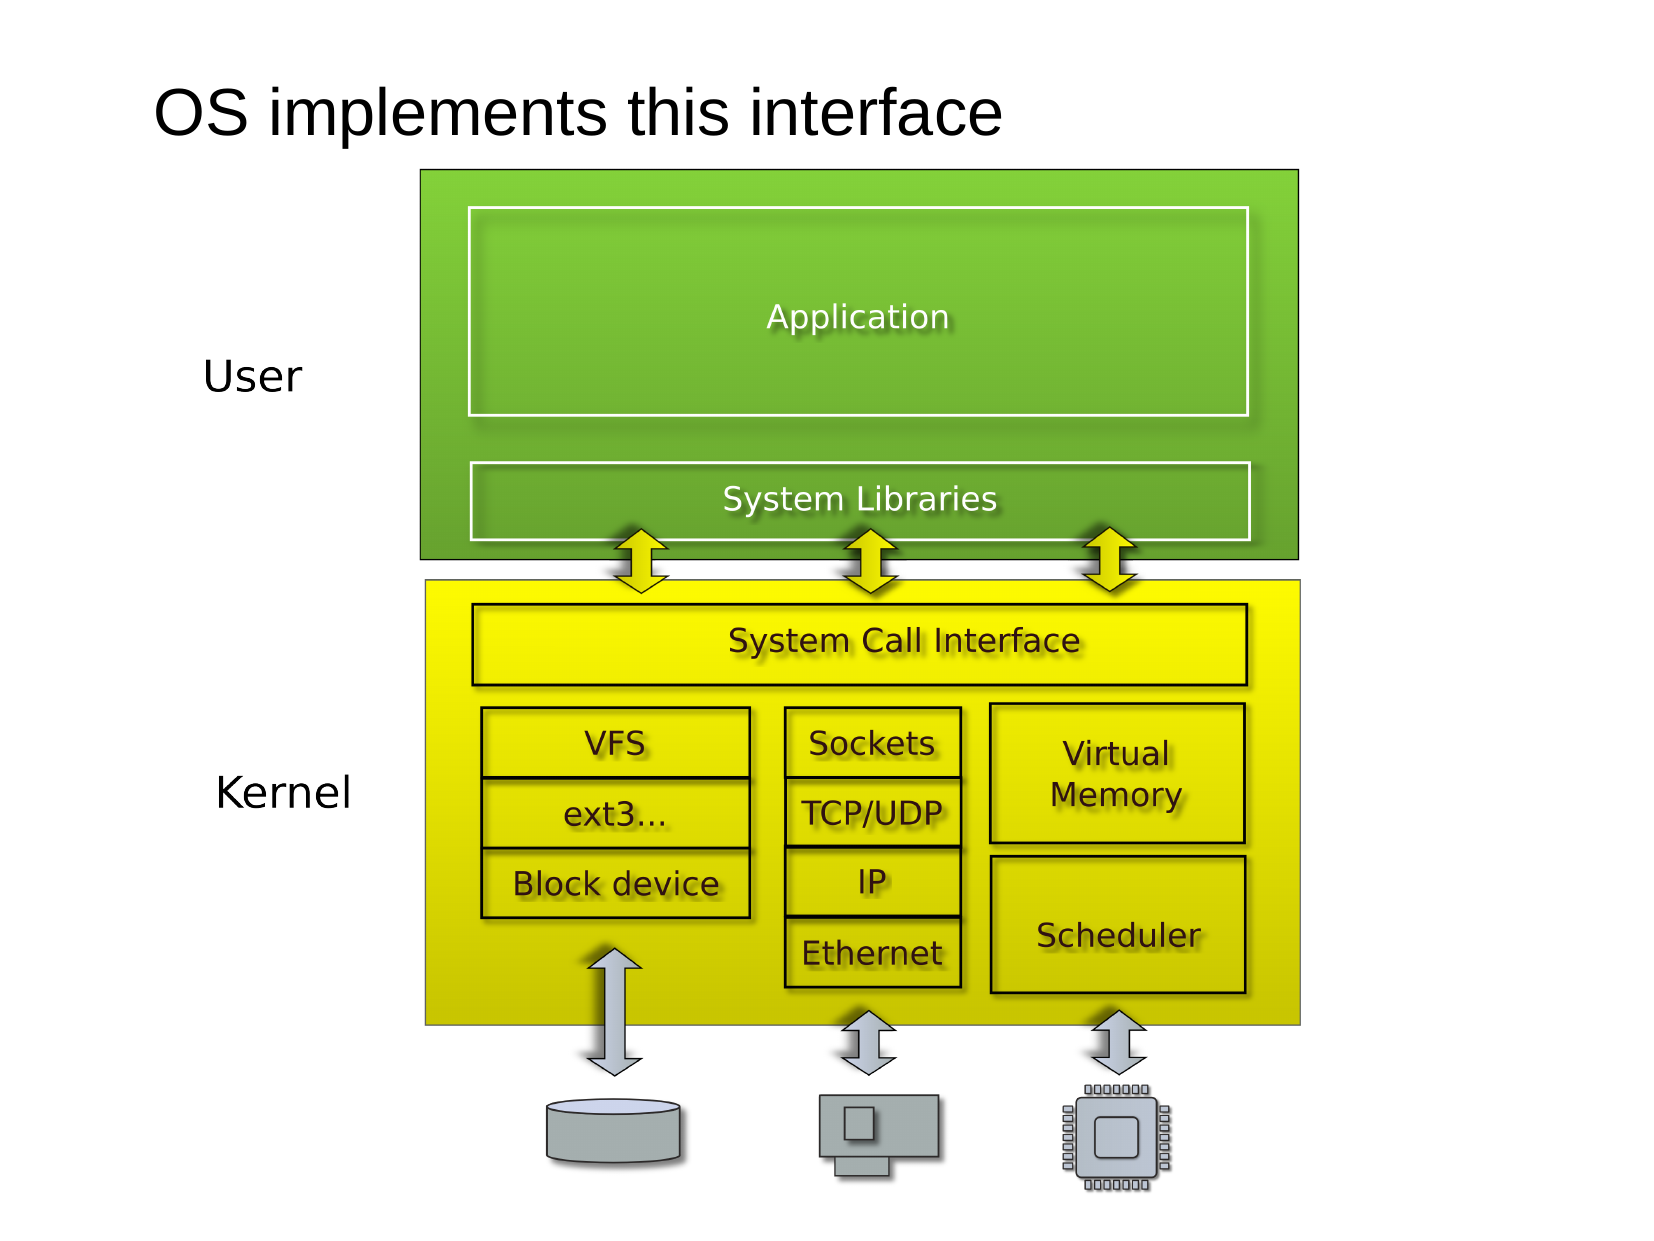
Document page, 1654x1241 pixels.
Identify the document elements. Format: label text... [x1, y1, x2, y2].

picture [206, 149, 1419, 1201]
list OS implements this interface [82, 75, 1576, 1126]
